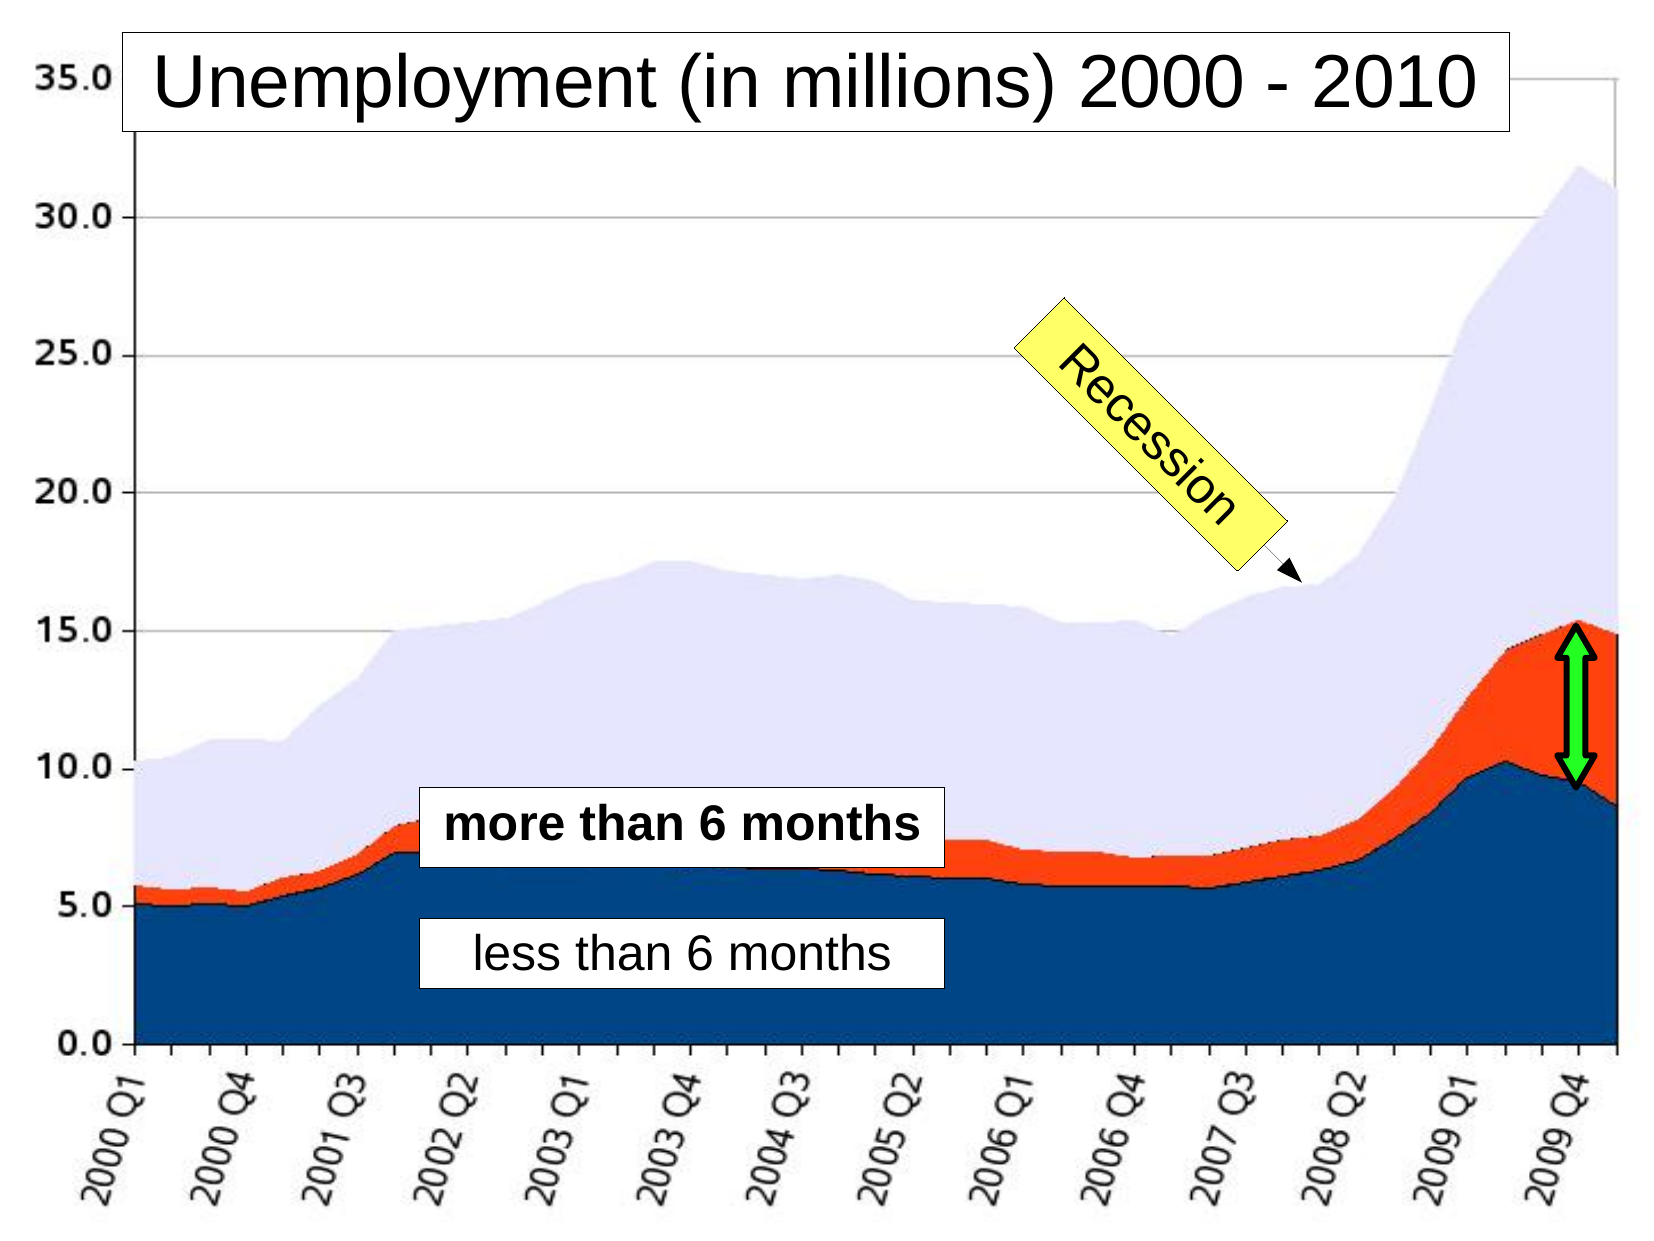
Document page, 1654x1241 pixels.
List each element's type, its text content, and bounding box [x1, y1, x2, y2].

text_box less than 6 months [419, 918, 945, 989]
text_box [1557, 625, 1595, 788]
text_box Recession [1014, 297, 1288, 571]
picture [0, 35, 1651, 1237]
text_box more than 6 months [419, 787, 945, 868]
text_box Unemployment (in millions) 2000 - 2010 [122, 32, 1510, 132]
